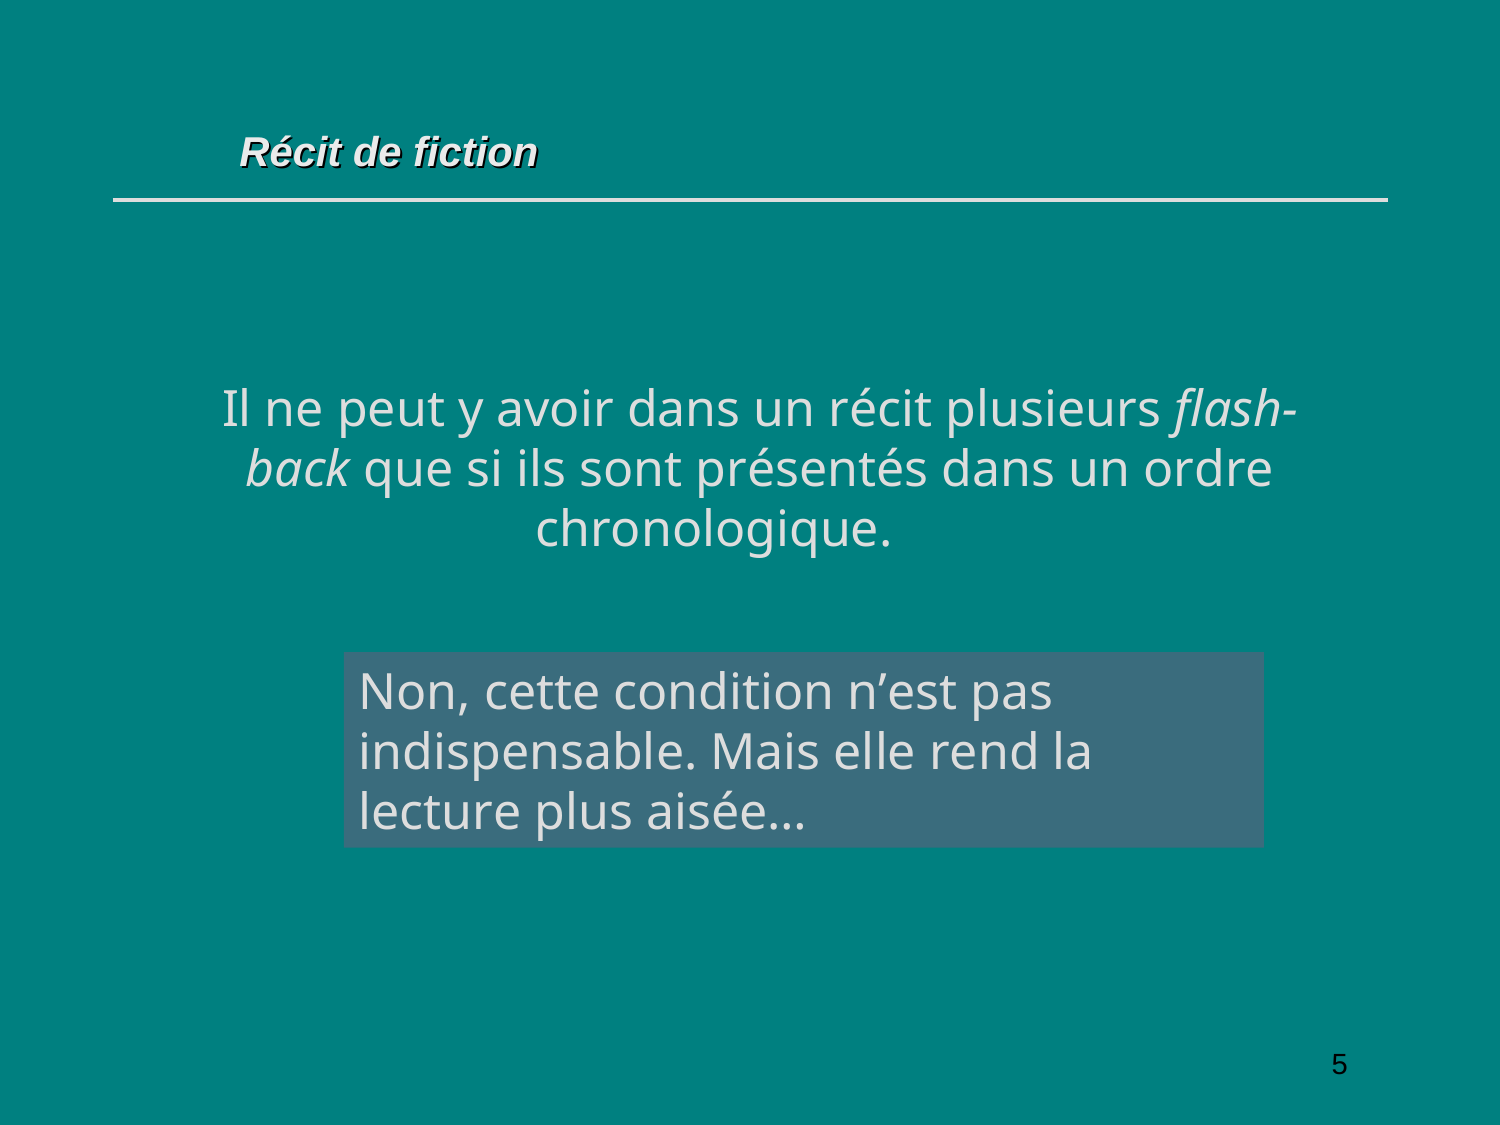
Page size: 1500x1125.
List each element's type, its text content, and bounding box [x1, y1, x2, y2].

text_box Récit de fiction [224, 116, 554, 183]
text_box Il ne peut y avoir dans un récit plusieurs flash-back que si ils sont présentés dans un ordre chronologique. Oui / Non ? [182, 368, 1338, 747]
text_box Non, cette condition n’est pas indispensable. Mais elle rend la lecture plus aisée… [343, 652, 1264, 848]
